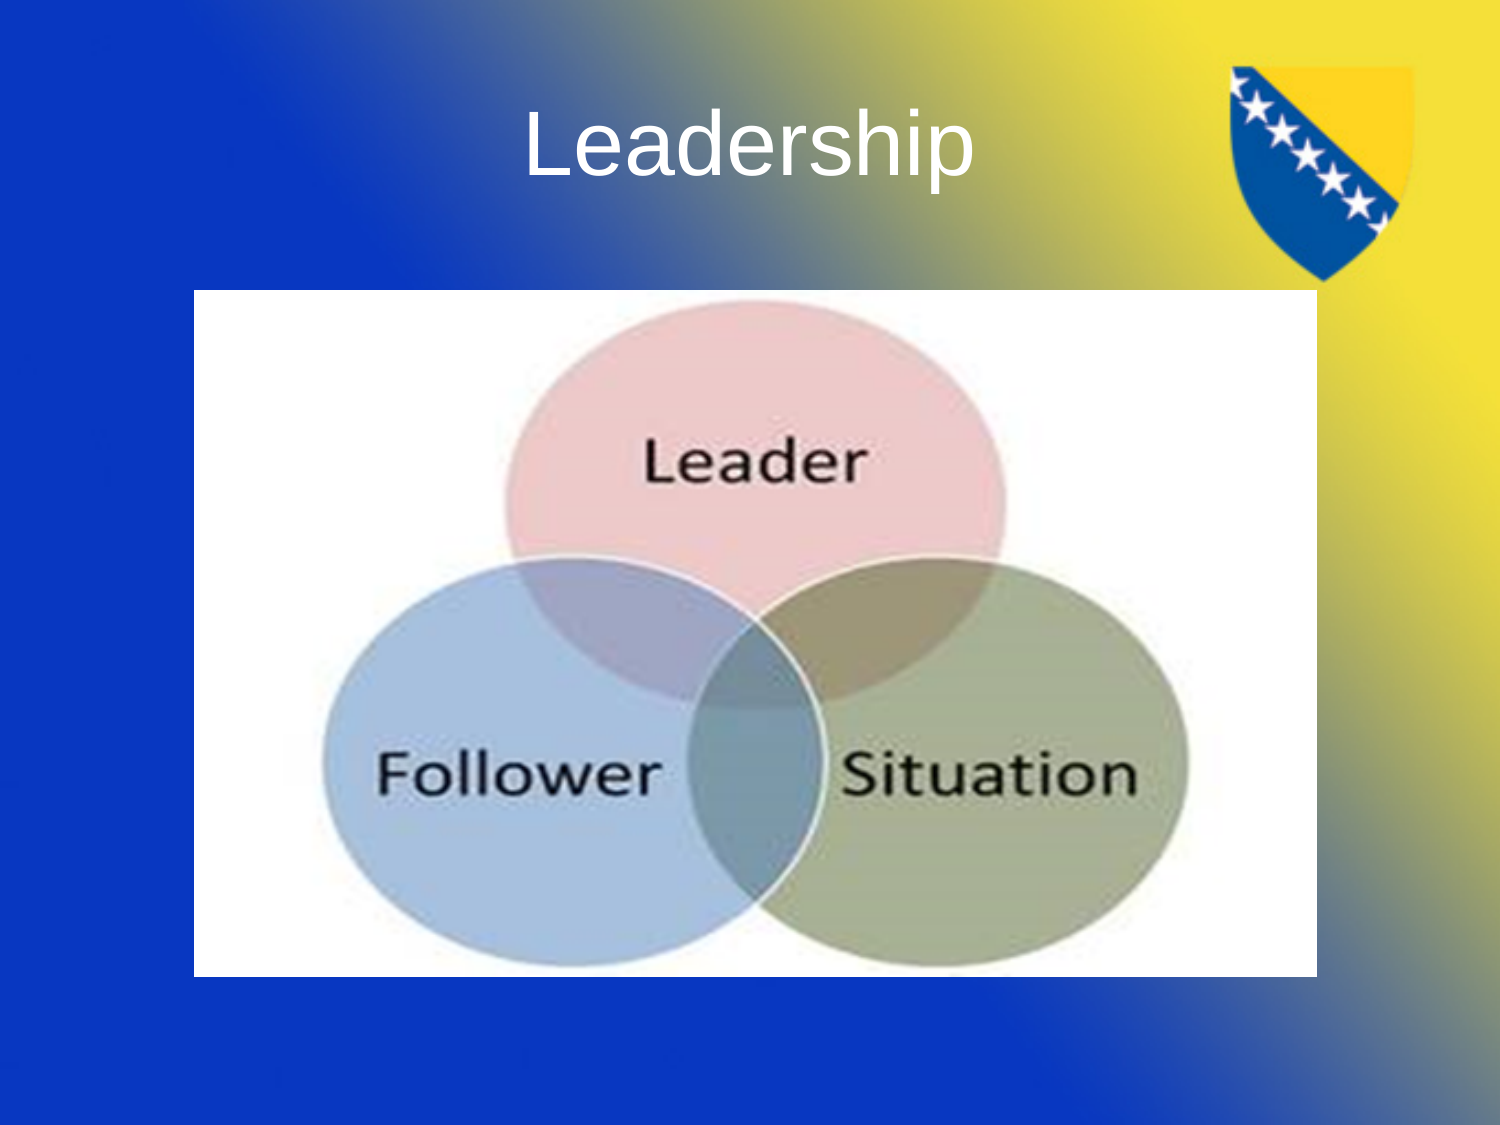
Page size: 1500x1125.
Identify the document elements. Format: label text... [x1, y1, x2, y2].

picture [0, 0, 1500, 1125]
title Leadership [75, 45, 1426, 233]
